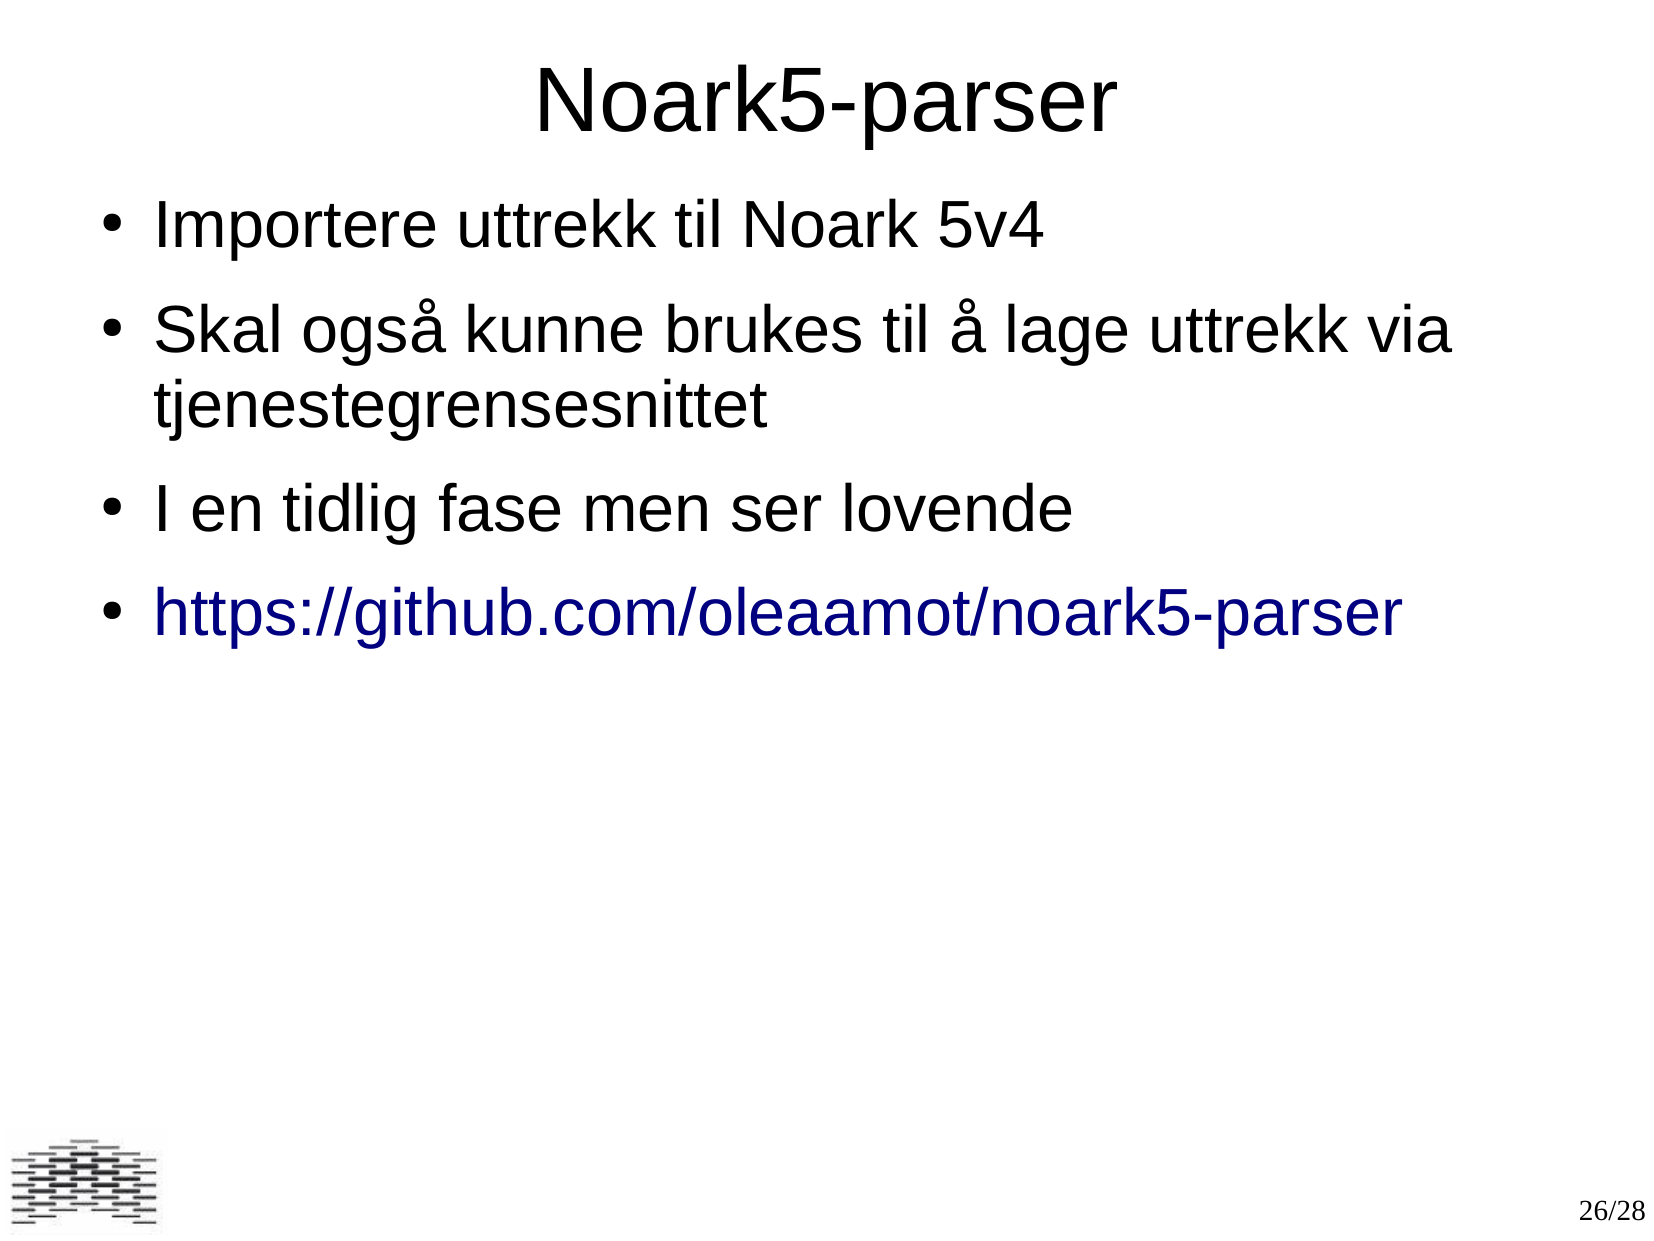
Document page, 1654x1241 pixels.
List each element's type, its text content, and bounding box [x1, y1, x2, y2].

list Importere uttrekk til Noark 5v4 Skal også kunne brukes til å lage uttrekk via tjenestegrensesnittet I en tidlig fase men ser lovende https://github.com/oleaamot/noark5-parser [82, 187, 1571, 1138]
title Noark5-parser [82, 48, 1571, 152]
picture [5, 1129, 169, 1235]
